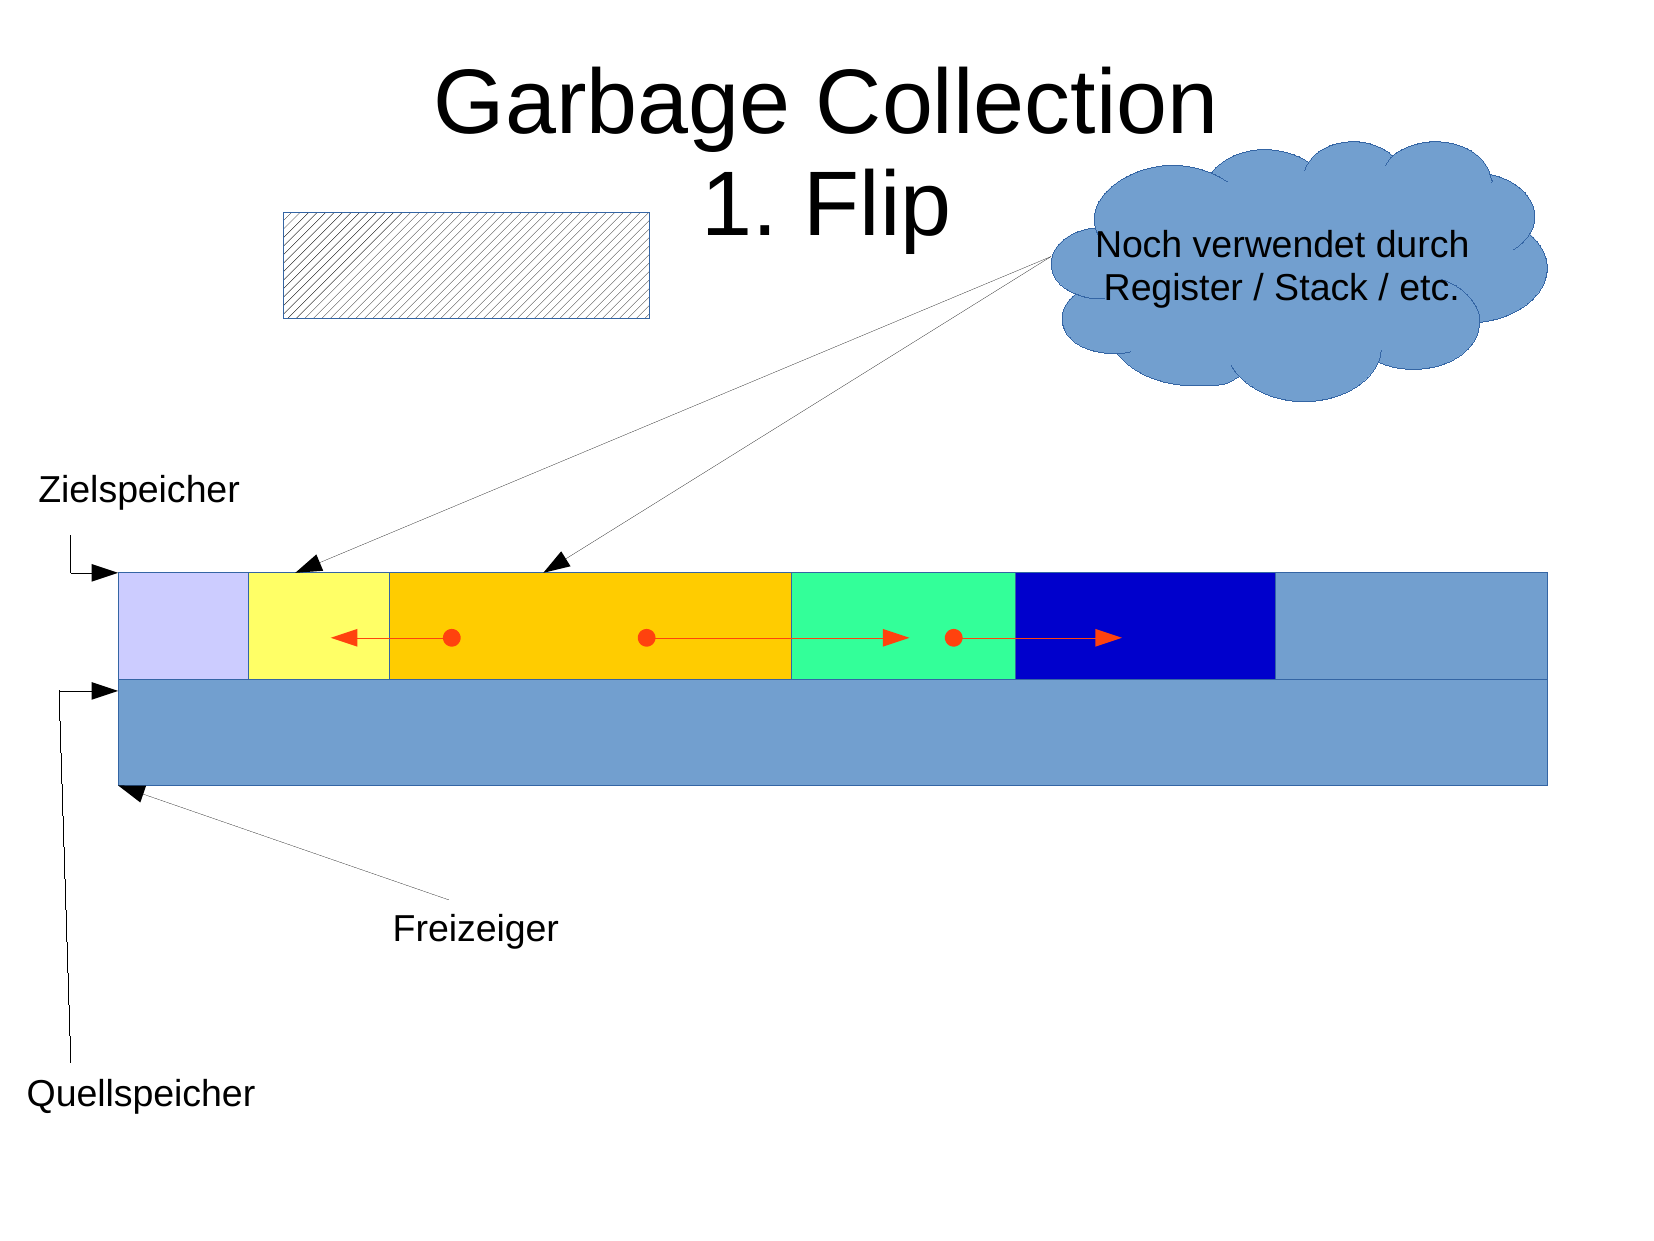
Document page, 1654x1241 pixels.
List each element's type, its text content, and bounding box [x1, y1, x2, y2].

text_box [283, 212, 650, 319]
text_box Zielspeicher [23, 460, 282, 518]
text_box Freizeiger [377, 899, 574, 957]
text_box Noch verwendet durch Register / Stack / etc. [1051, 141, 1548, 402]
title Garbage Collection 1. Flip [82, 49, 1571, 257]
text_box [118, 572, 1548, 786]
text_box Quellspeicher [11, 1065, 270, 1123]
